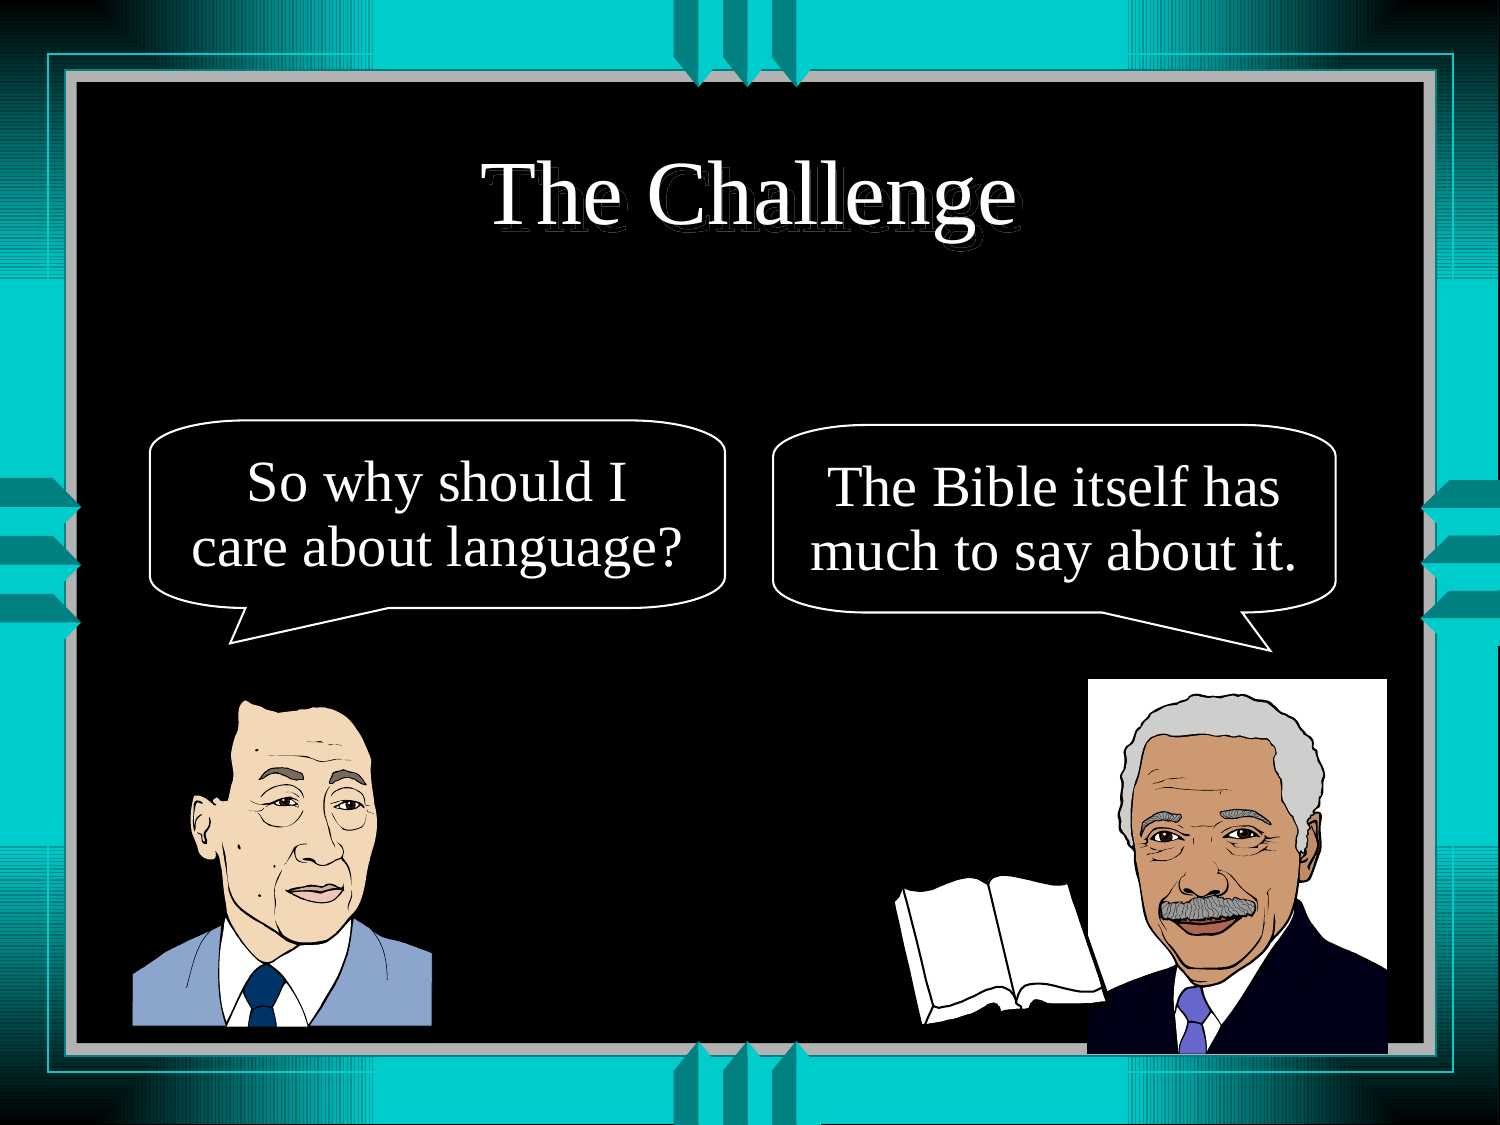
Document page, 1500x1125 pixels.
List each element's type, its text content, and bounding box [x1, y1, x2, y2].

text_box [1087, 678, 1388, 692]
text_box The Bible itself has much to say about it. [773, 424, 1336, 651]
title The Challenge [150, 135, 1351, 253]
text_box [926, 988, 1020, 1026]
text_box [990, 876, 1106, 1010]
picture [1087, 692, 1388, 1054]
text_box [905, 879, 1011, 1006]
text_box So why should I care about language? [149, 420, 726, 644]
text_box [896, 893, 931, 1023]
text_box [887, 893, 1113, 1038]
picture [132, 678, 433, 1027]
